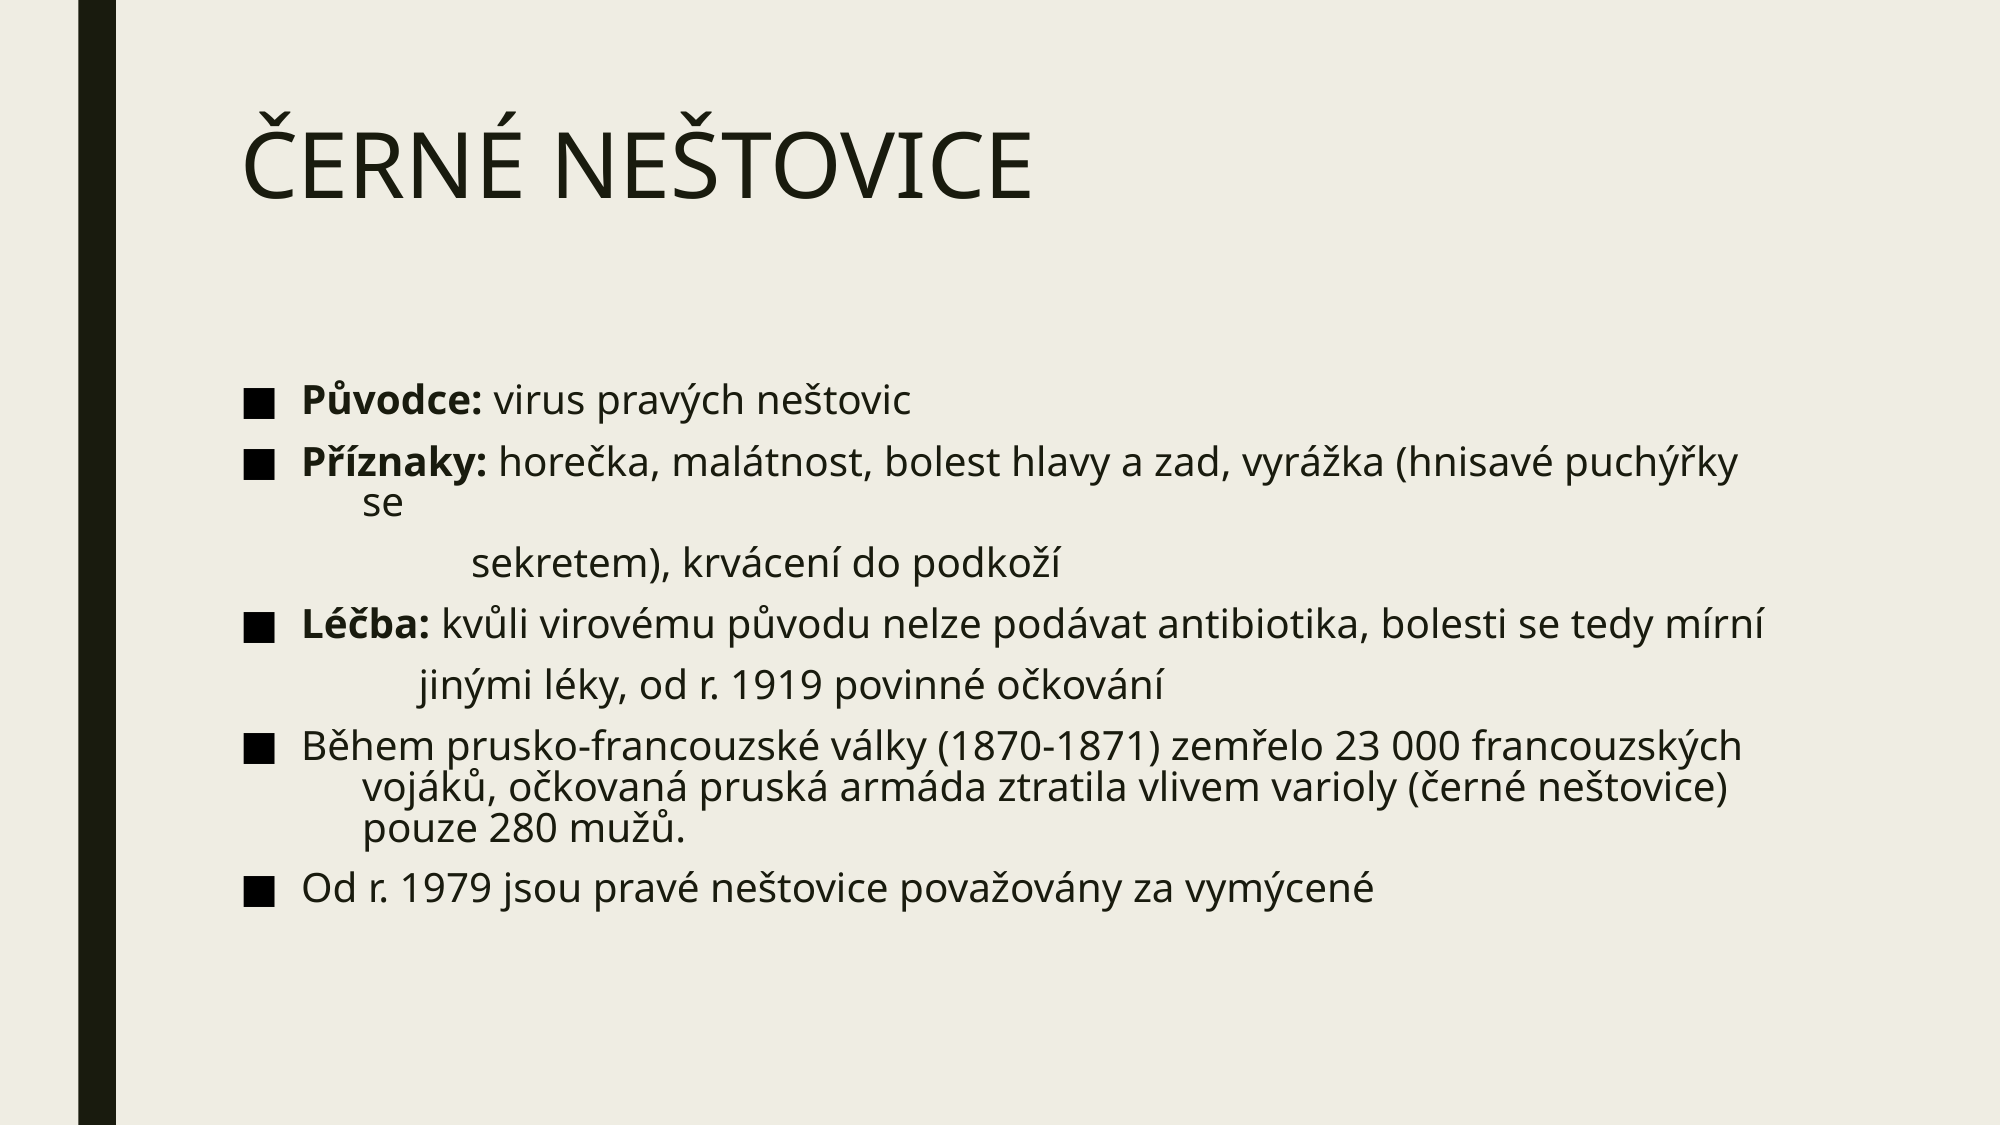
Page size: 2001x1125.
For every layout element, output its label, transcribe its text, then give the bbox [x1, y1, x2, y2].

title ČERNÉ NEŠTOVICE [225, 112, 1801, 357]
list Původce: virus pravých neštovic Příznaky: horečka, malátnost, bolest hlavy a zad, vyrážka (hnisavé puchýřky se sekretem), krvácení do podkoží Léčba: kvůli virovému původu nelze podávat antibiotika, bolesti se tedy mírní jinými léky, od r. 1919 povinné očkování Během prusko-francouzské války (1870-1871) zemřelo 23 000 francouzských vojáků, očkovaná pruská armáda ztratila vlivem varioly (černé neštovice) pouze 280 mužů. Od r. 1979 jsou pravé neštovice považovány za vymýcené [225, 375, 1801, 963]
